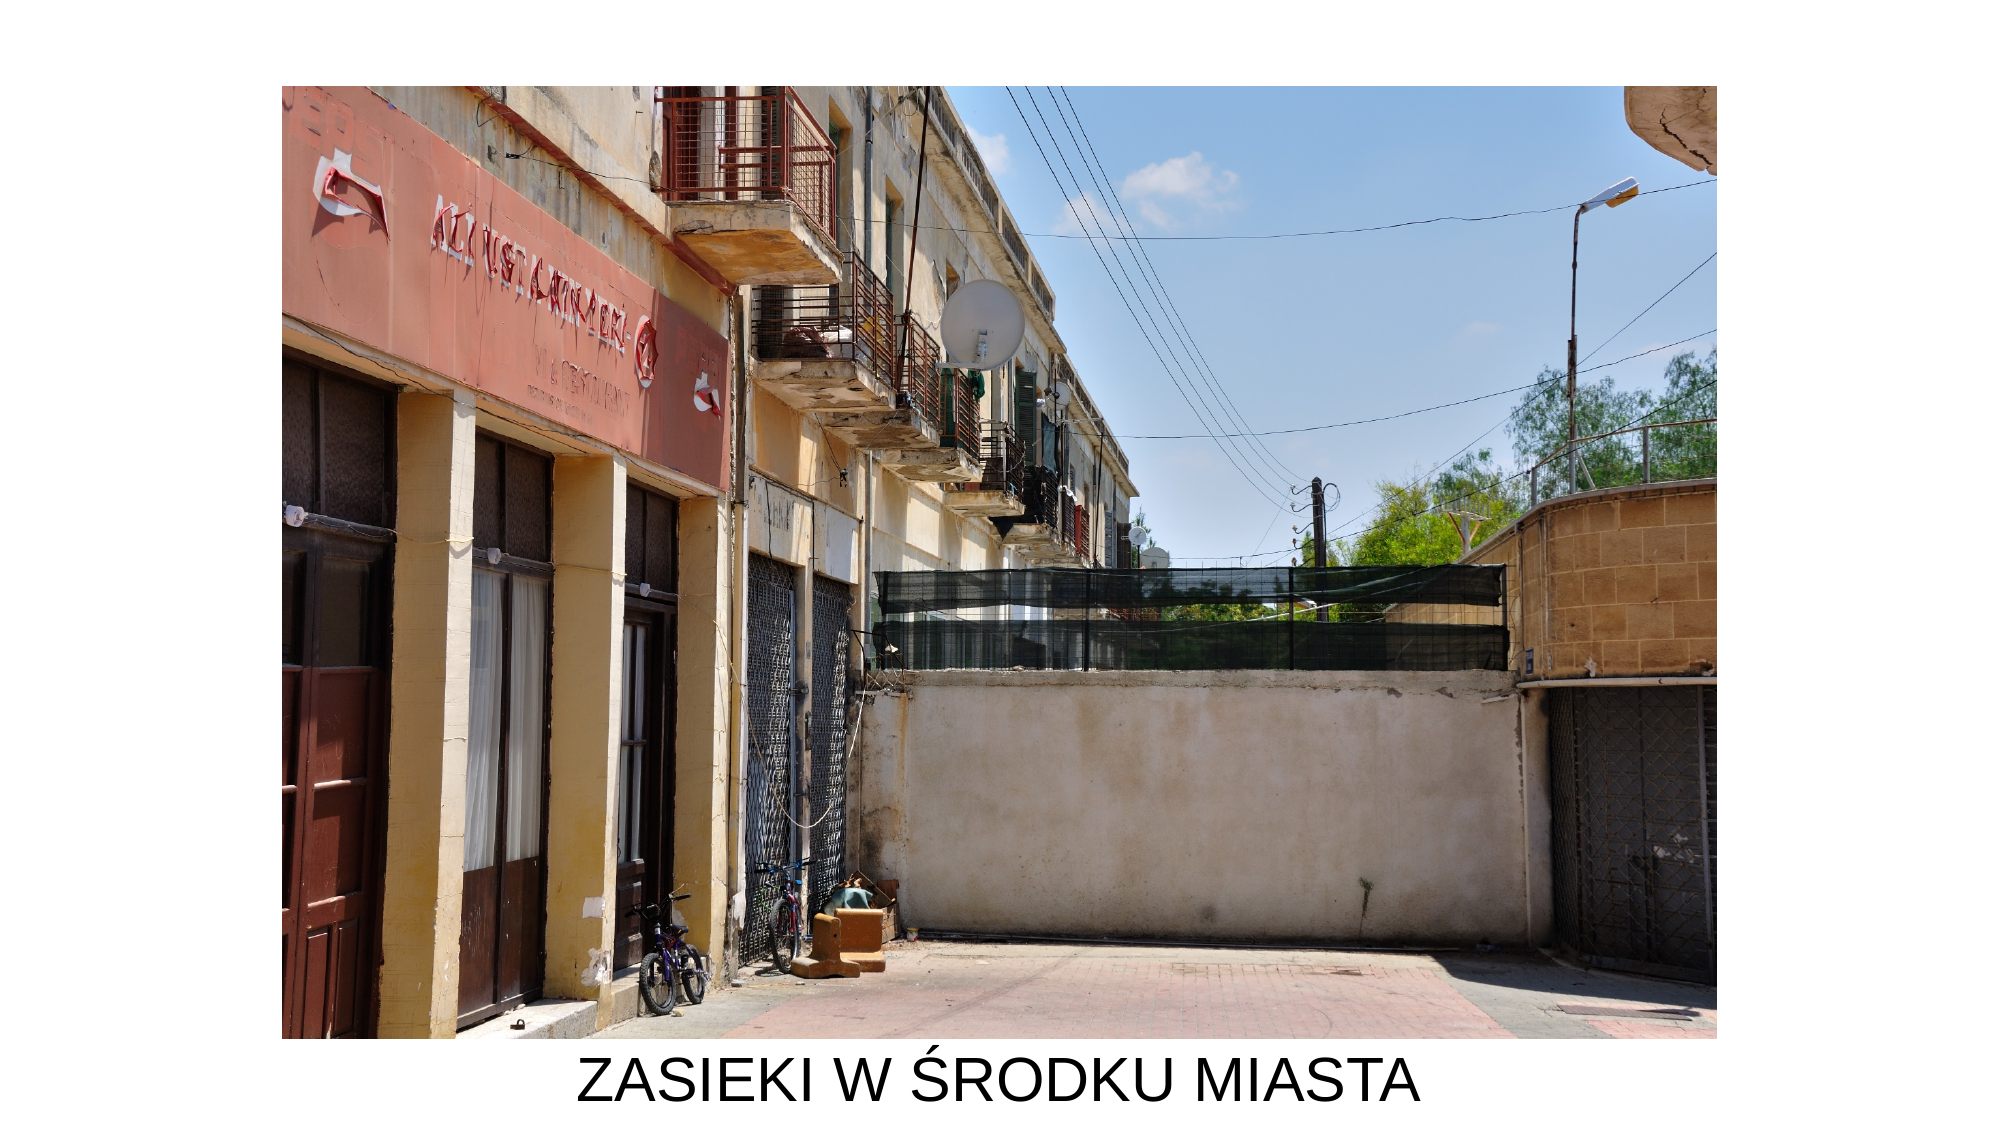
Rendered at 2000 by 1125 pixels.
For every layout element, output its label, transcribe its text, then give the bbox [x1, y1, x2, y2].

picture [282, 86, 1717, 1039]
text_box ZASIEKI W ŚRODKU MIASTA [539, 1023, 1460, 1125]
